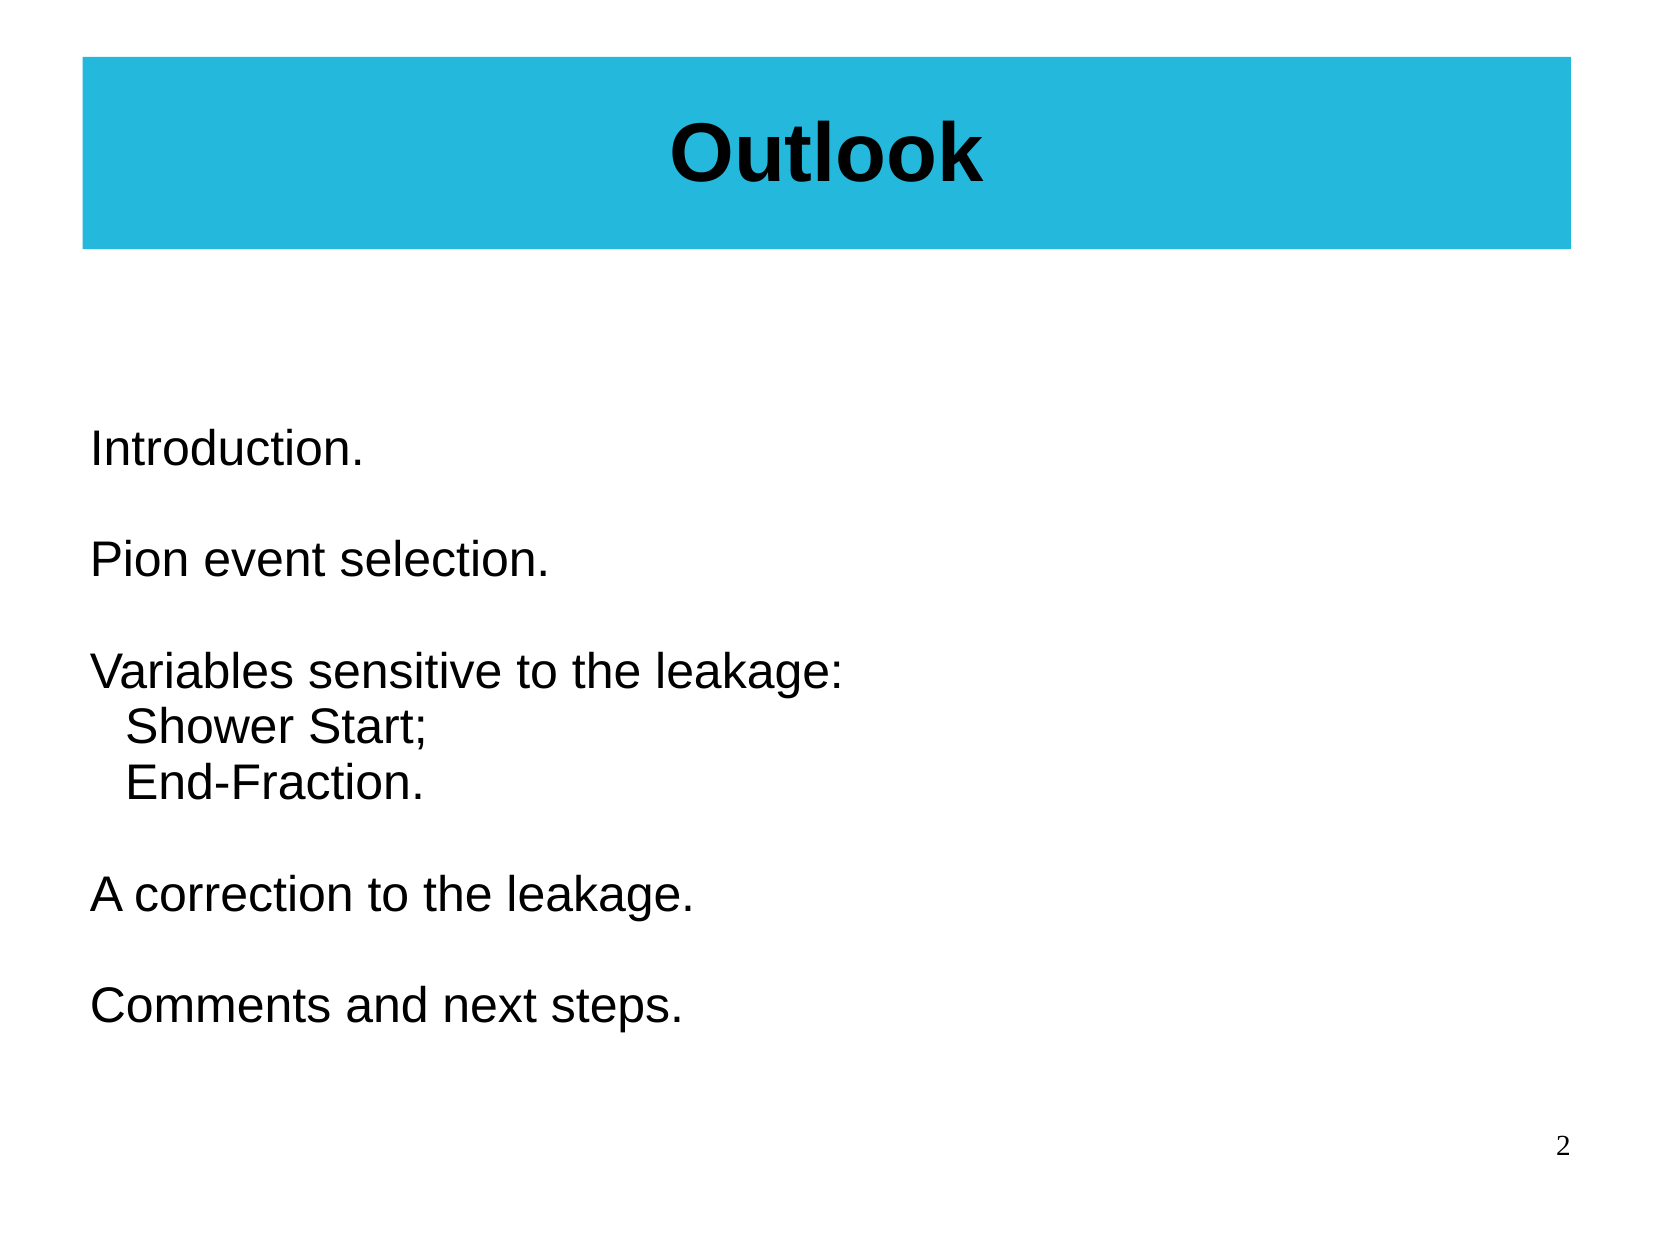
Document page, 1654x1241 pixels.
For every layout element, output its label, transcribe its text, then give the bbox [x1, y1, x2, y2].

text_box Introduction. Pion event selection. Variables sensitive to the leakage: Shower Start; End-Fraction. A correction to the leakage. Comments and next steps. [75, 412, 1576, 1041]
title Outlook [82, 56, 1571, 250]
